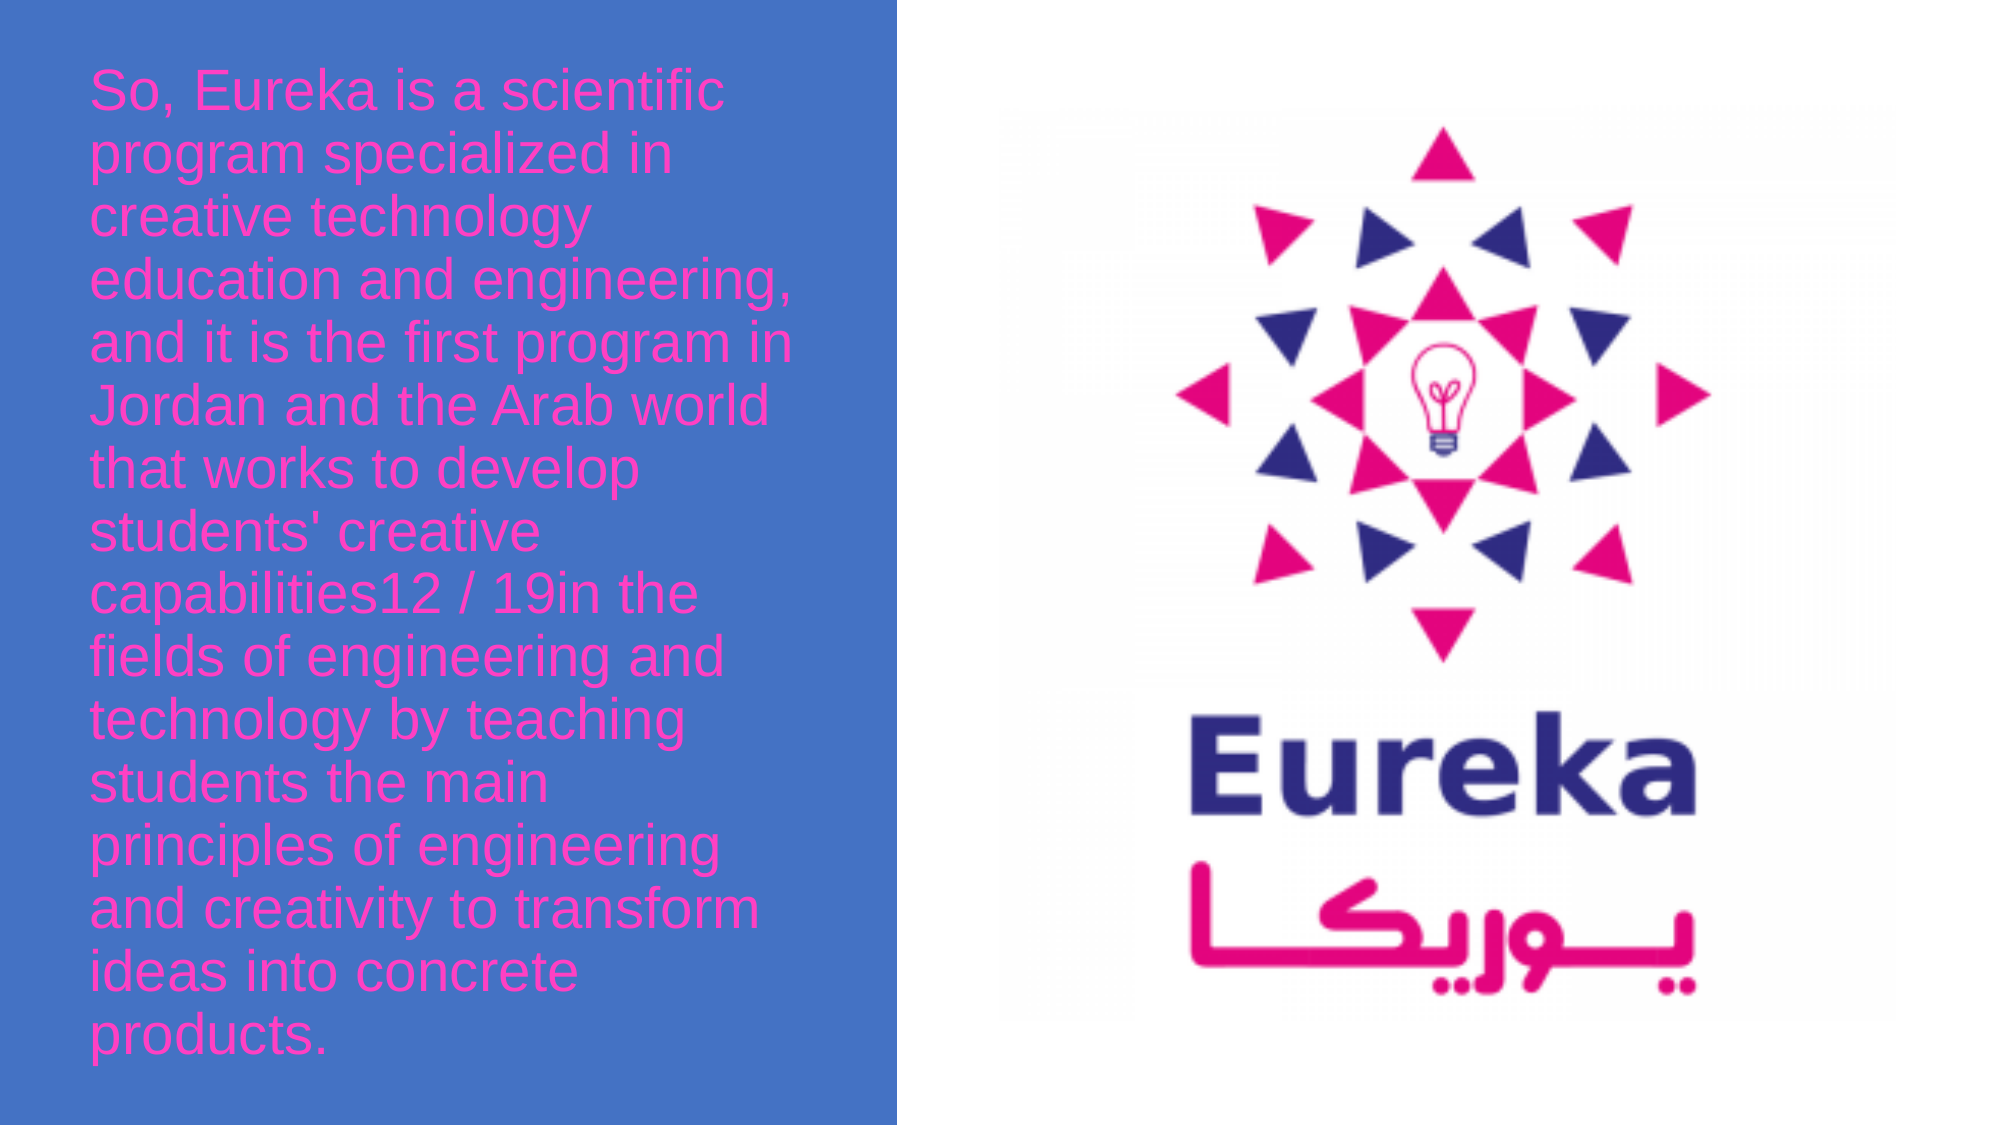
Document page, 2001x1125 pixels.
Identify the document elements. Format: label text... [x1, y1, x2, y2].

picture [999, 104, 1896, 1021]
title So, Eureka is a scientific program specialized in creative technology education and engineering, and it is the first program in Jordan and the Arab world that works to develop students' creative capabilities12 / 19in the fields of engineering and technology by teaching students the main principles of engineering and creativity to transform ideas into concrete products. [74, 52, 823, 1073]
text_box [0, 0, 897, 1125]
